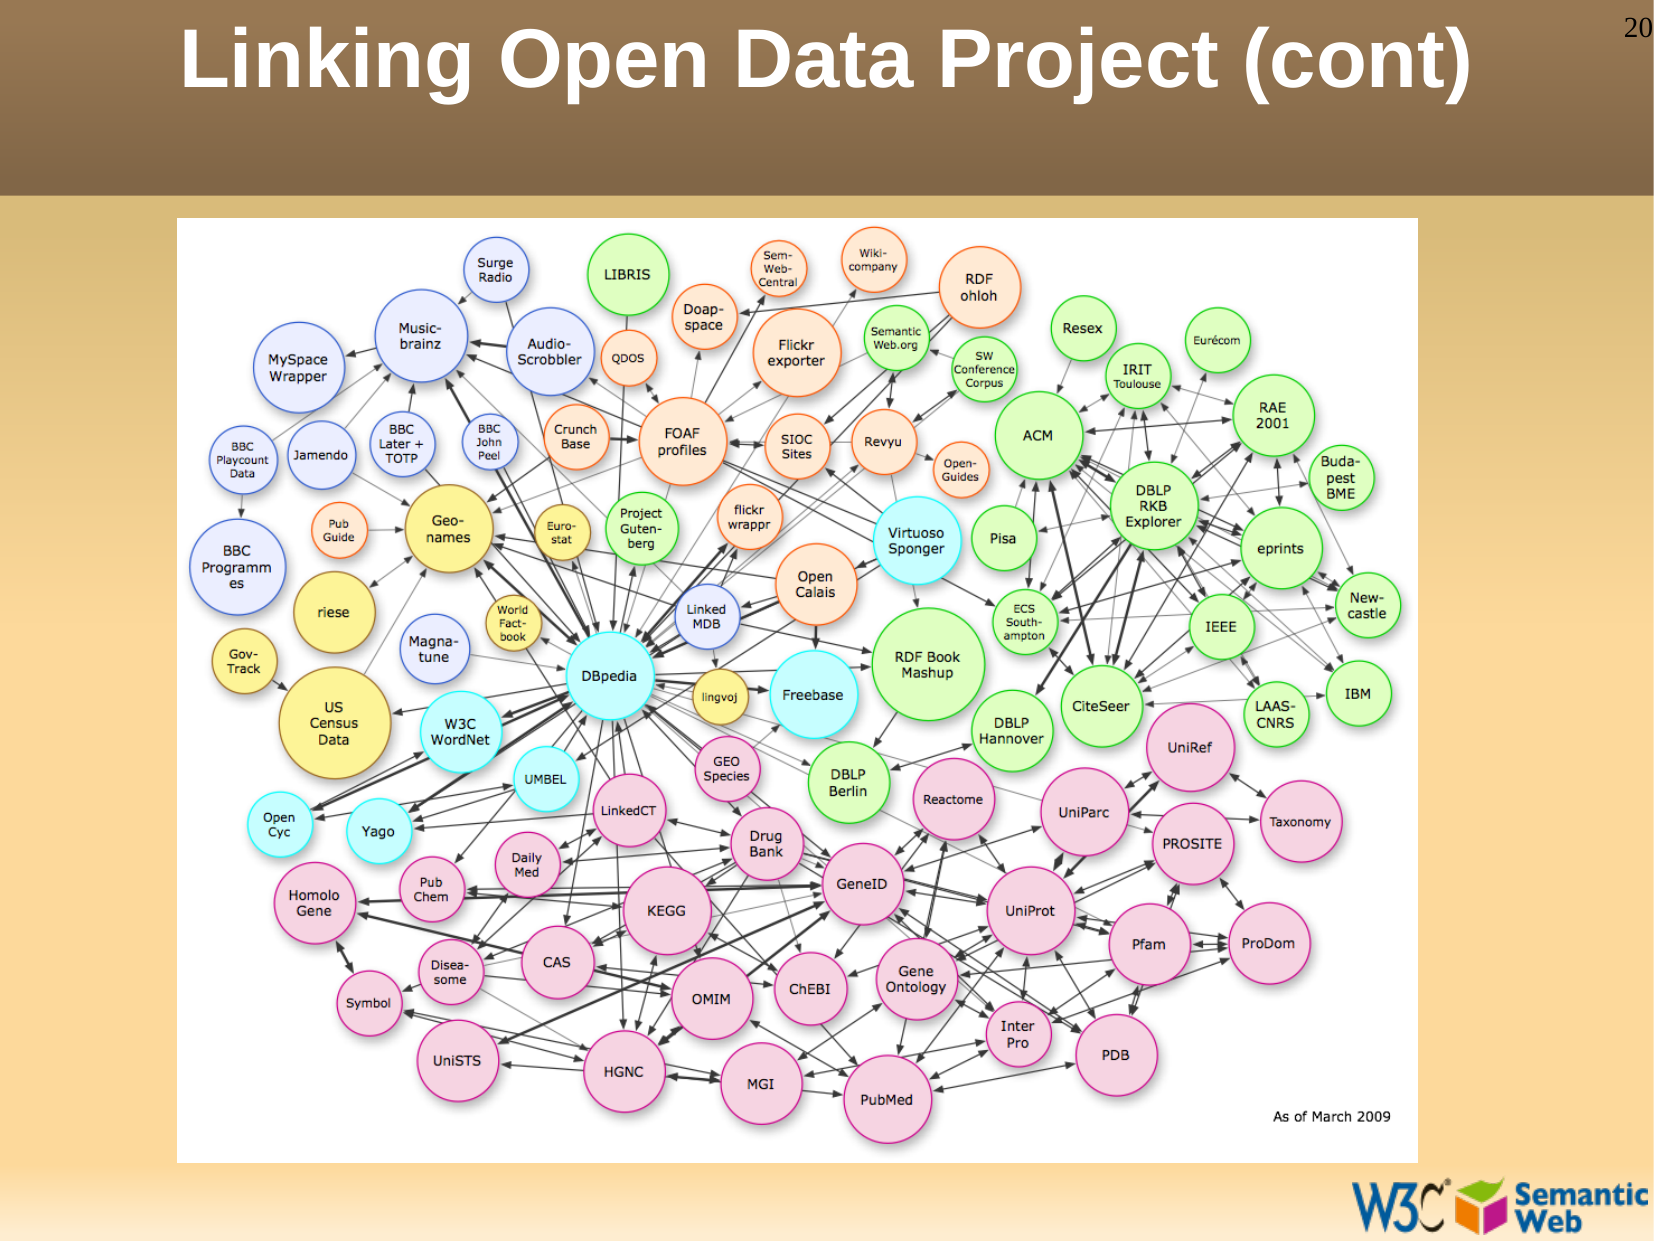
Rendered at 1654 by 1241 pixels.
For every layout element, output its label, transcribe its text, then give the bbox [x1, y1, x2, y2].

picture [0, 119, 1654, 1241]
title Linking Open Data Project (cont) [0, 0, 1654, 119]
